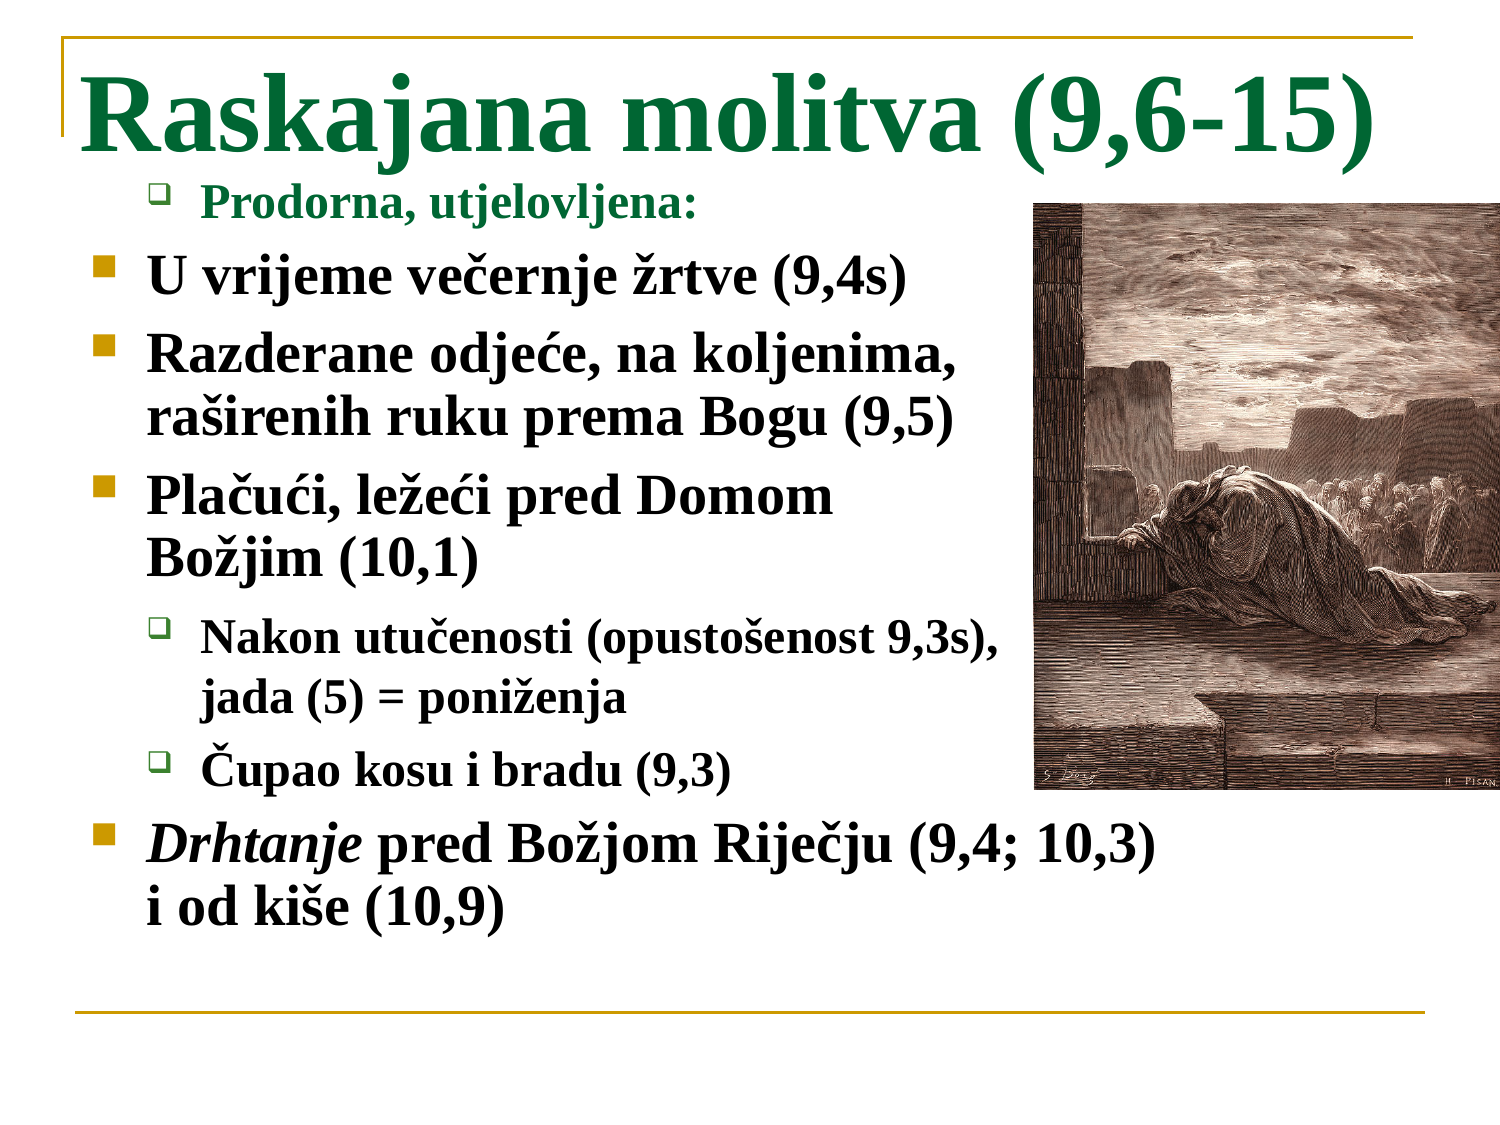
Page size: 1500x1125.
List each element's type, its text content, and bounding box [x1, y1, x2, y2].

title Raskajana molitva (9,6-15) [64, 31, 1415, 218]
list Prodorna, utjelovljena: U vrijeme večernje žrtve (9,4s) Razderane odjeće, na koljenima, raširenih ruku prema Bogu (9,5) Plačući, ležeći pred Domom Božjim (10,1) Nakon utučenosti (opustošenost 9,3s), jada (5) = poniženja Čupao kosu i bradu (9,3) Drhtanje pred Božjom Riječju (9,4; 10,3) i od kiše (10,9) [75, 160, 1426, 1006]
picture [1033, 203, 1500, 790]
